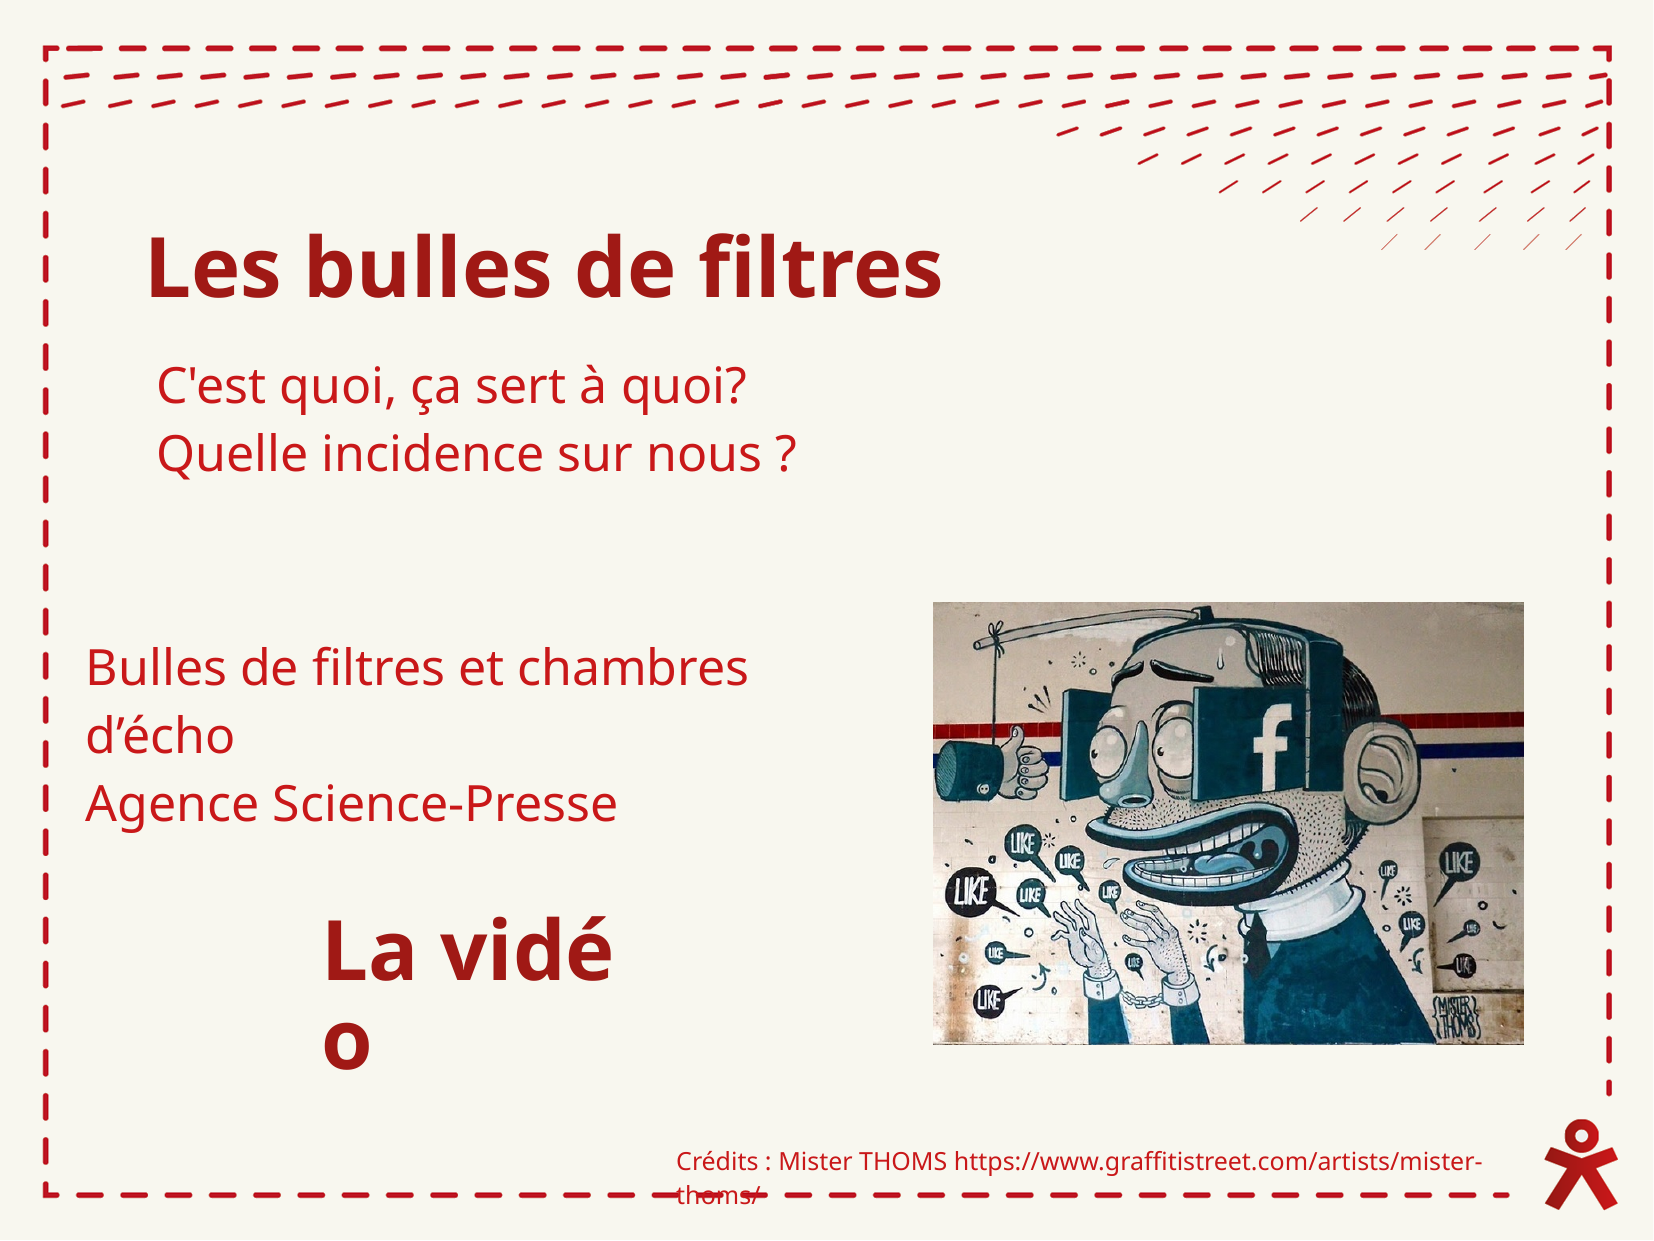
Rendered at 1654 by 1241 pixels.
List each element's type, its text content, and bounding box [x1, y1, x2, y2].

picture [0, 0, 1654, 1240]
text_box Bulles de filtres et chambres d’écho Agence Science-Presse [70, 624, 886, 839]
text_box C'est quoi, ça sert à quoi? Quelle incidence sur nous ? [141, 342, 1258, 491]
text_box Crédits : Mister THOMS https://www.graffitistreet.com/artists/mister-thoms/ [661, 1136, 1539, 1193]
text_box Les bulles de filtres [129, 200, 1323, 327]
text_box La vidéo [307, 883, 674, 1010]
